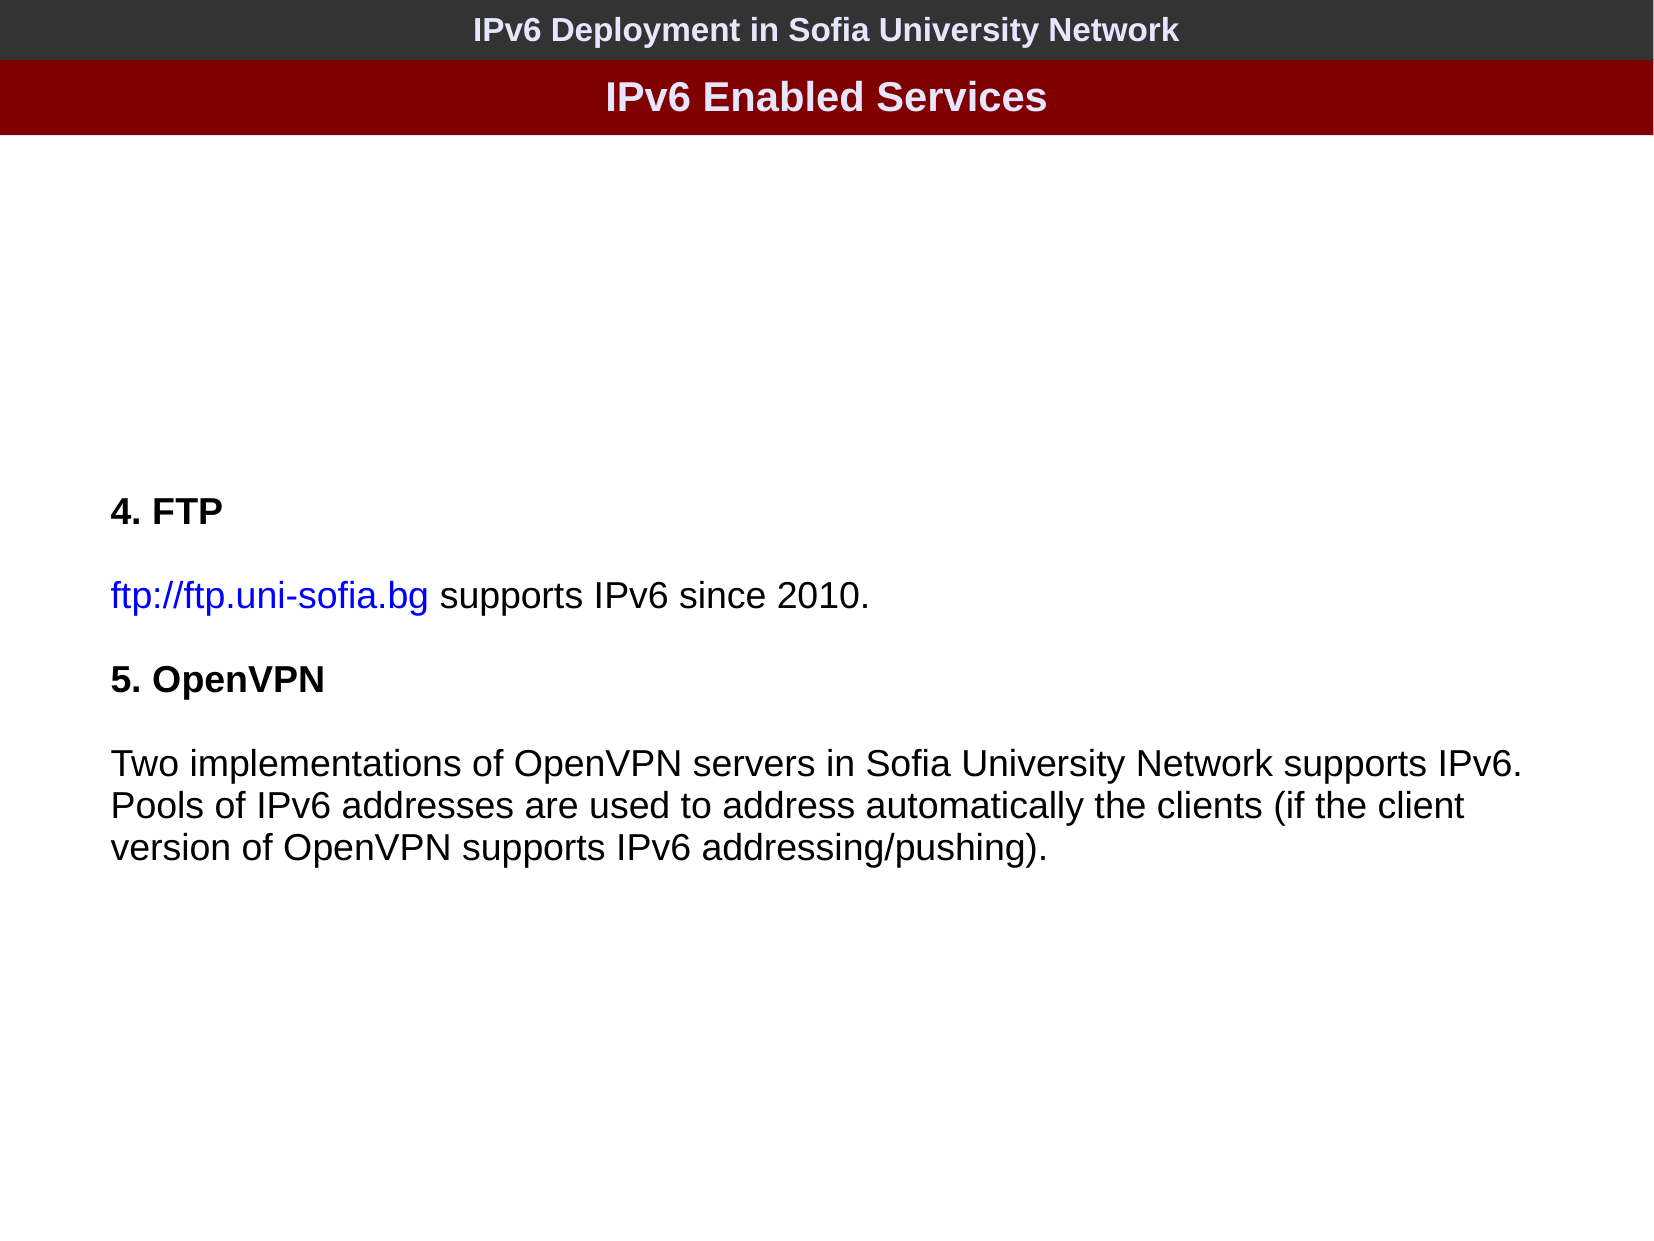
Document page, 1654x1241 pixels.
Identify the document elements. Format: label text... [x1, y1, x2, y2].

text_box IPv6 Deployment in Sofia University Network [0, 0, 1654, 61]
text_box 4. FTP ftp://ftp.uni-sofia.bg supports IPv6 since 2010. 5. OpenVPN Two implementations of OpenVPN servers in Sofia University Network supports IPv6. Pools of IPv6 addresses are used to address automatically the clients (if the client version of OpenVPN supports IPv6 addressing/pushing). [95, 483, 1551, 872]
text_box IPv6 Enabled Services [0, 61, 1654, 136]
